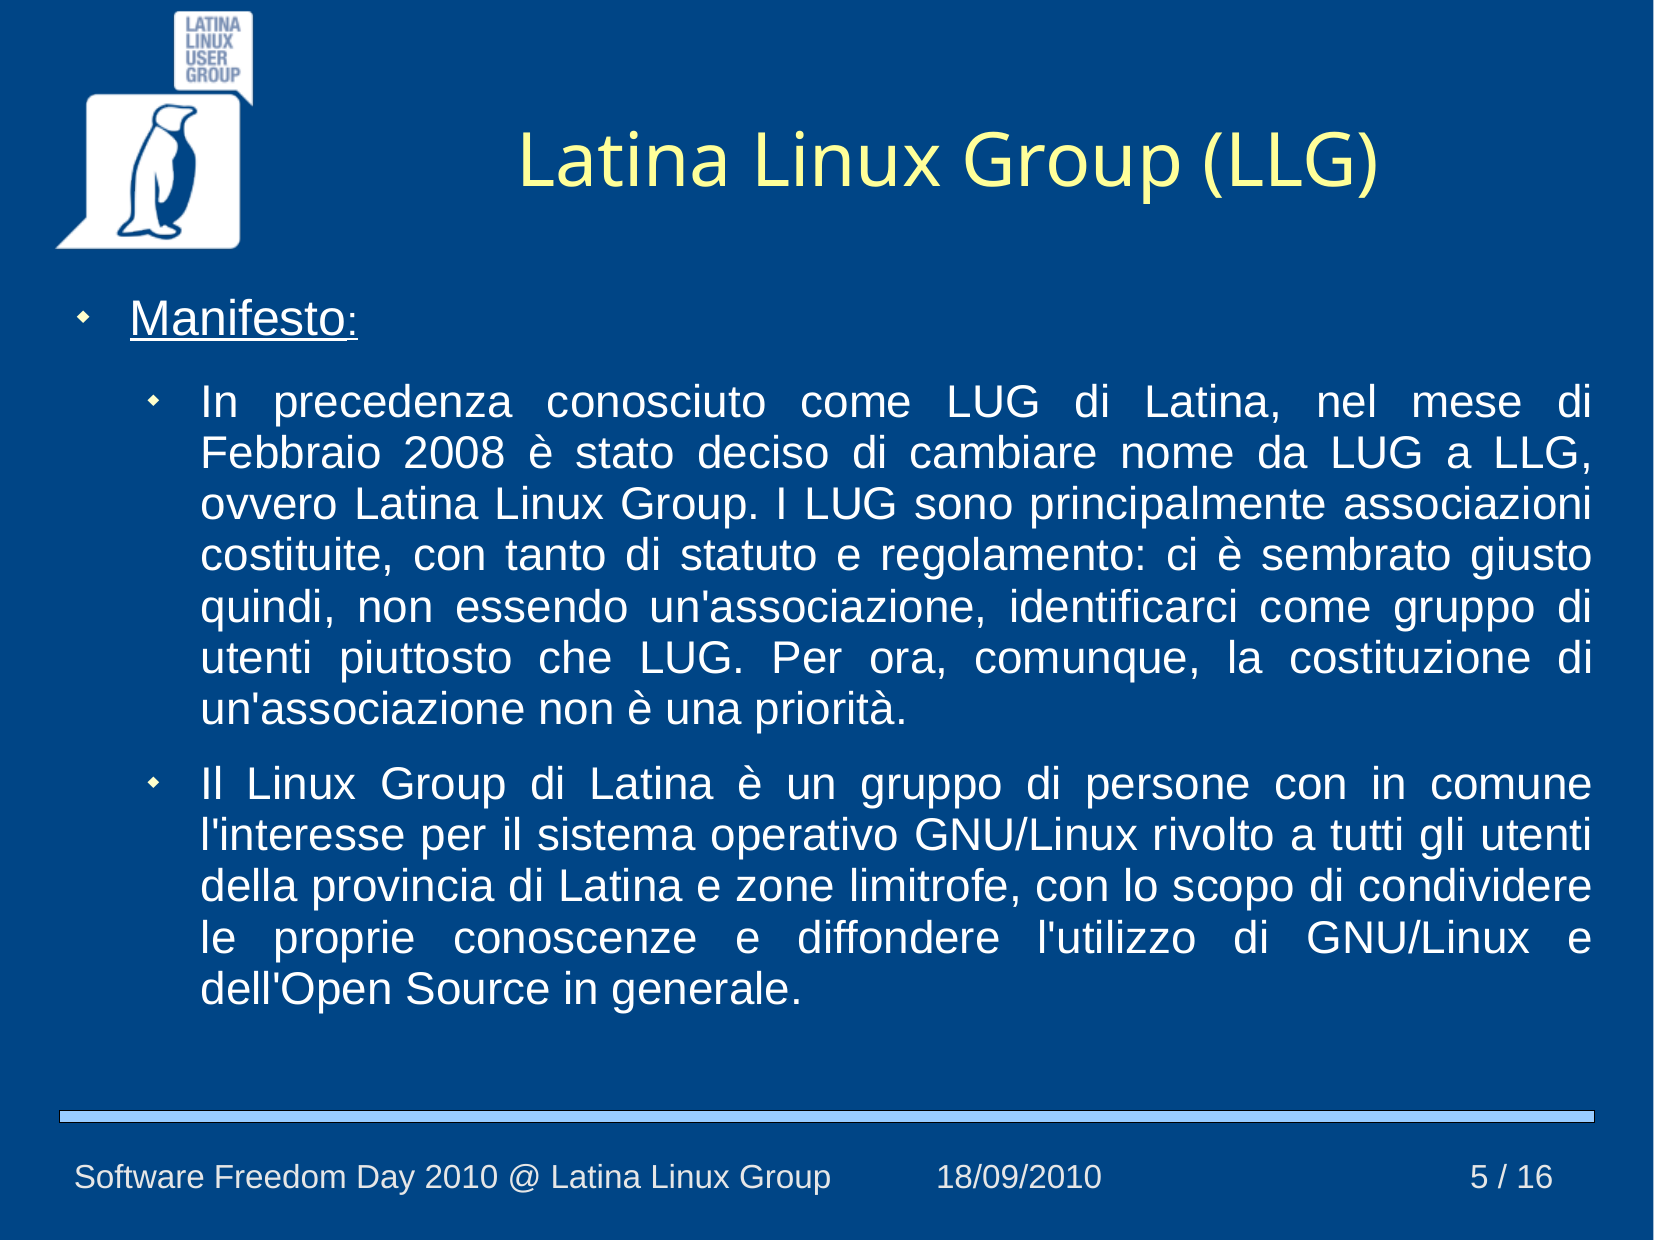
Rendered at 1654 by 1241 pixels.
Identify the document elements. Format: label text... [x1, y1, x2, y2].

list Manifesto: In precedenza conosciuto come LUG di Latina, nel mese di Febbraio 2008 è stato deciso di cambiare nome da LUG a LLG, ovvero Latina Linux Group. I LUG sono principalmente associazioni costituite, con tanto di statuto e regolamento: ci è sembrato giusto quindi, non essendo un'associazione, identificarci come gruppo di utenti piuttosto che LUG. Per ora, comunque, la costituzione di un'associazione non è una priorità. Il Linux Group di Latina è un gruppo di persone con in comune l'interesse per il sistema operativo GNU/Linux rivolto a tutti gli utenti della provincia di Latina e zone limitrofe, con lo scopo di condividere le proprie conoscenze e diffondere l'utilizzo di GNU/Linux e dell'Open Source in generale. [59, 290, 1595, 1082]
picture [43, 0, 266, 262]
title Latina Linux Group (LLG) [324, 56, 1571, 259]
